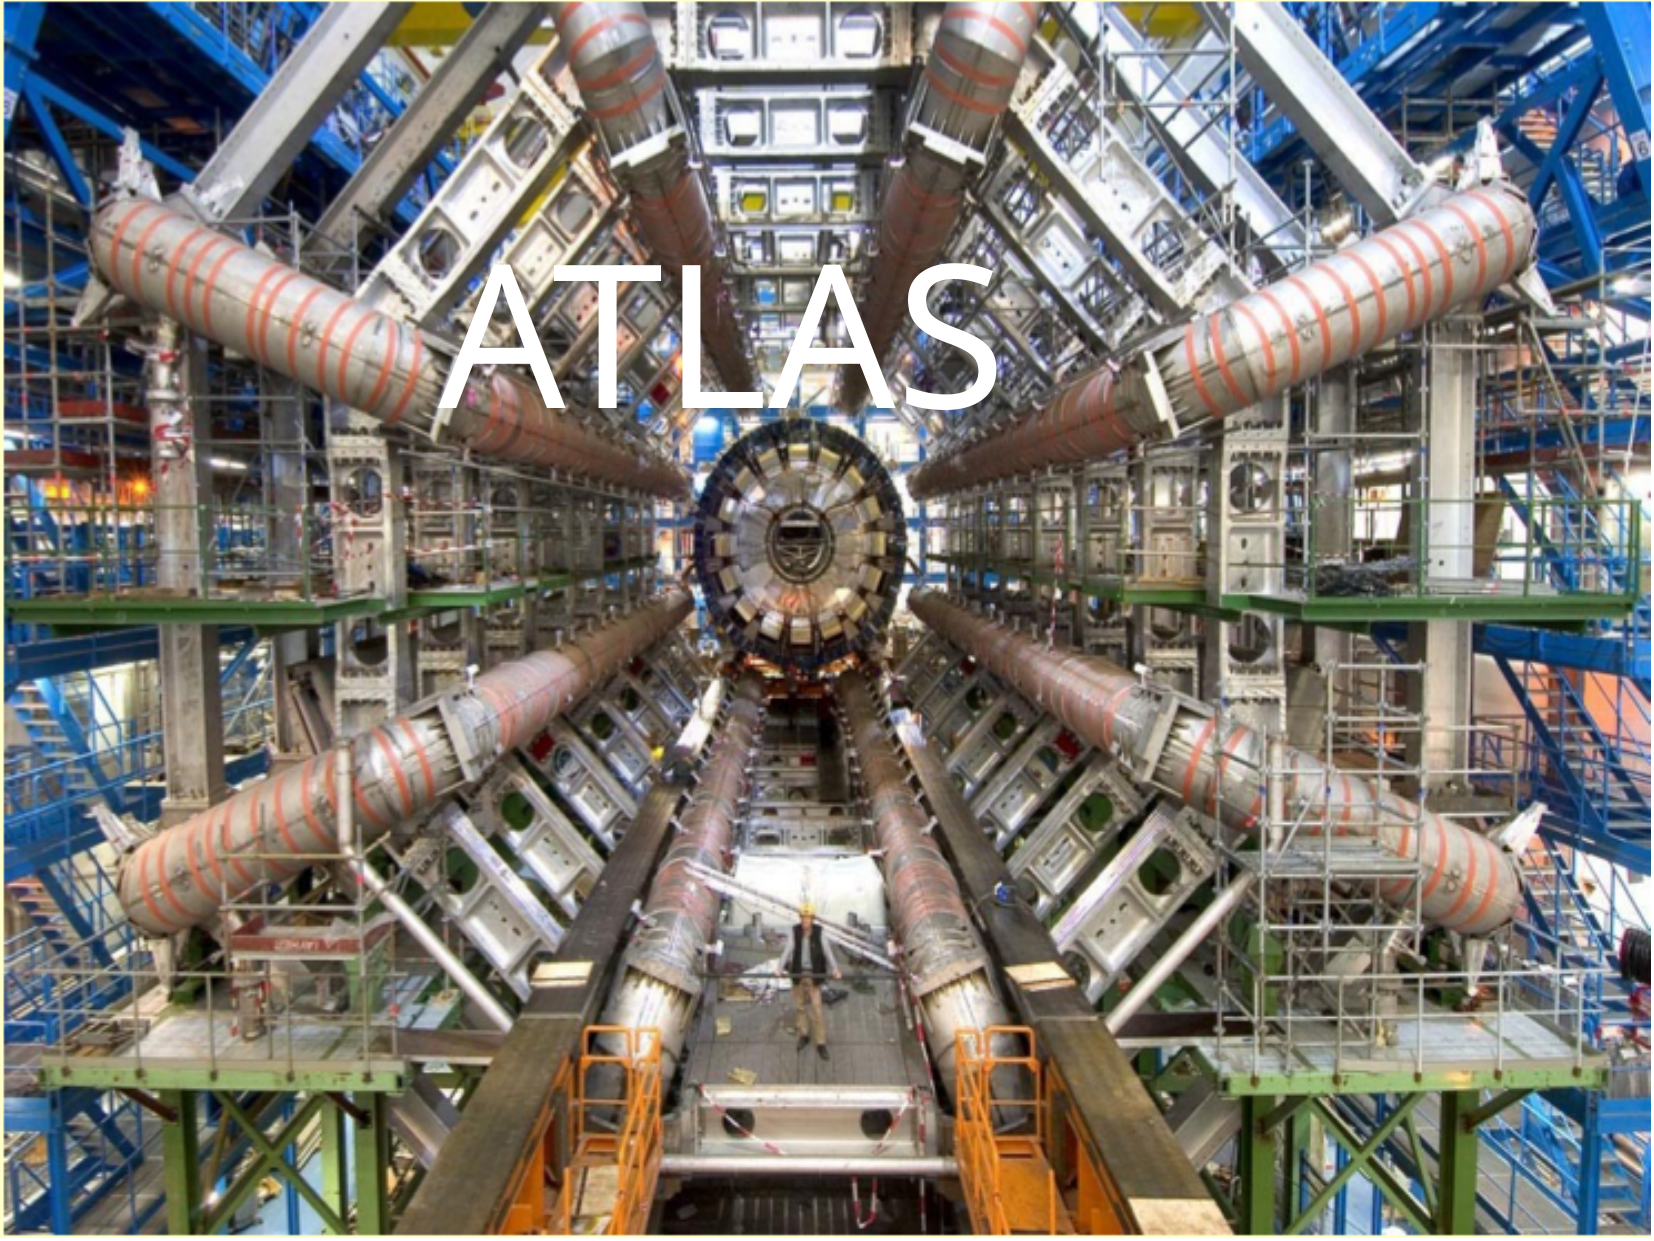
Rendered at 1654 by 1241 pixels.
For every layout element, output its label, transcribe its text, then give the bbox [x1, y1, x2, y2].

text_box ATLAS [424, 187, 1289, 436]
picture [0, 0, 1651, 1238]
